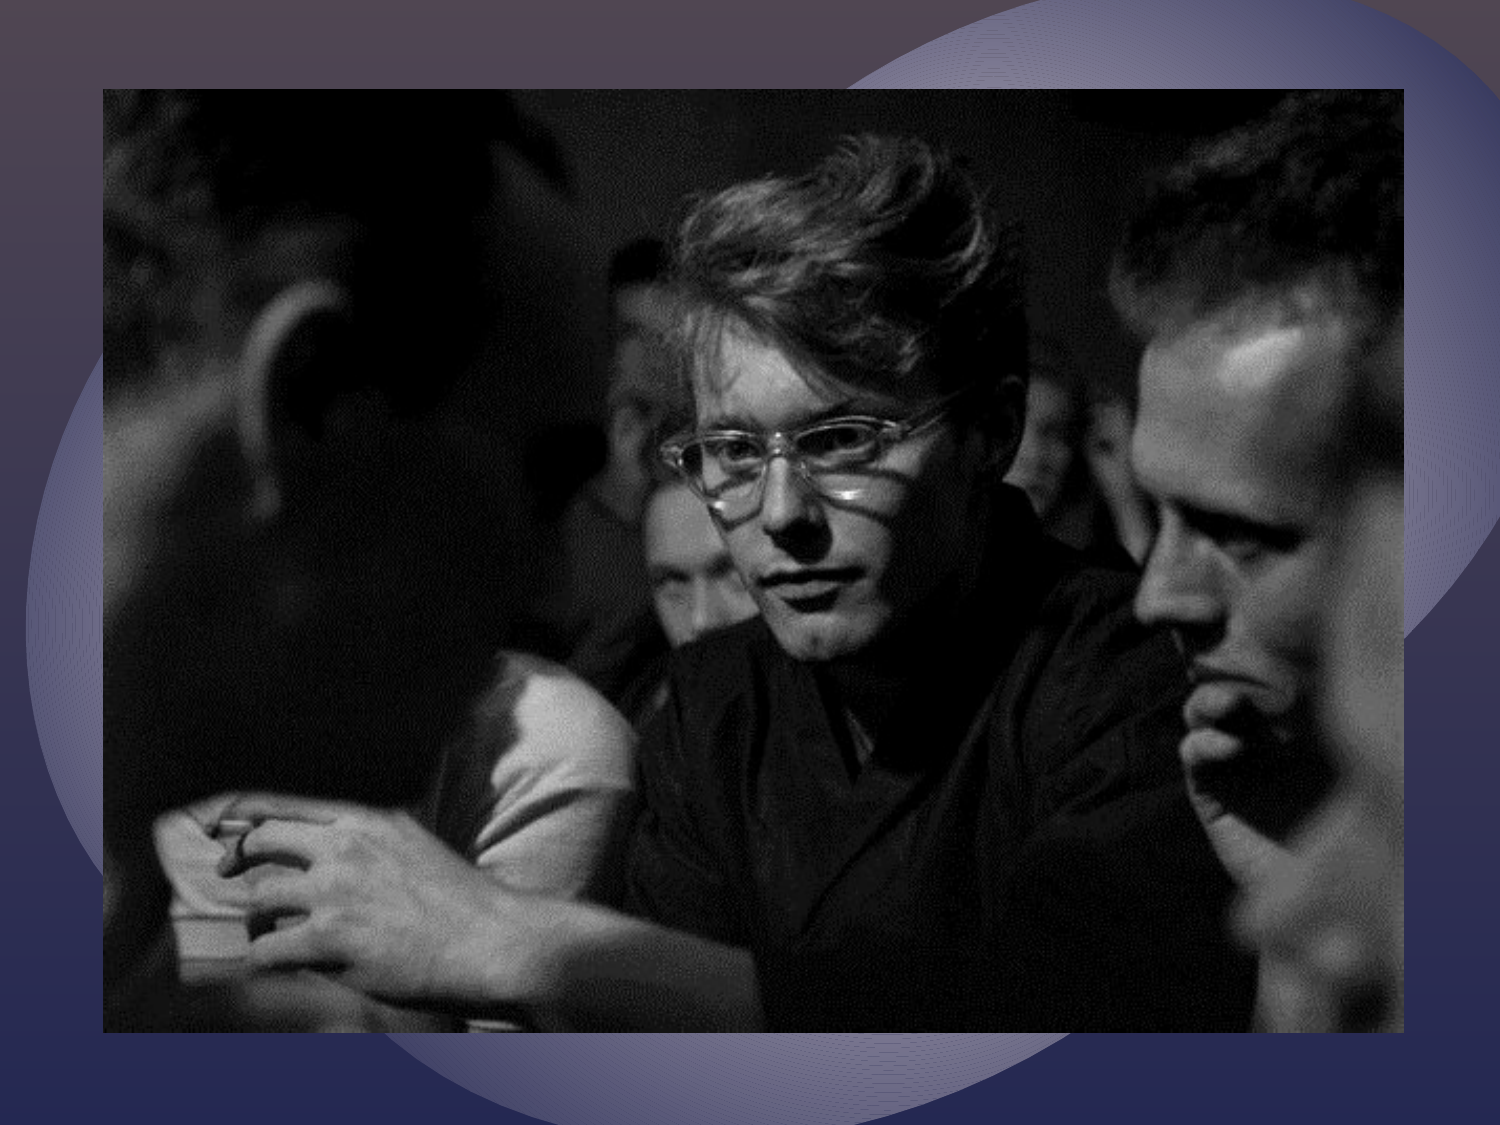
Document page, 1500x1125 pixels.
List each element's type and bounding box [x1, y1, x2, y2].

picture [103, 89, 1404, 1033]
